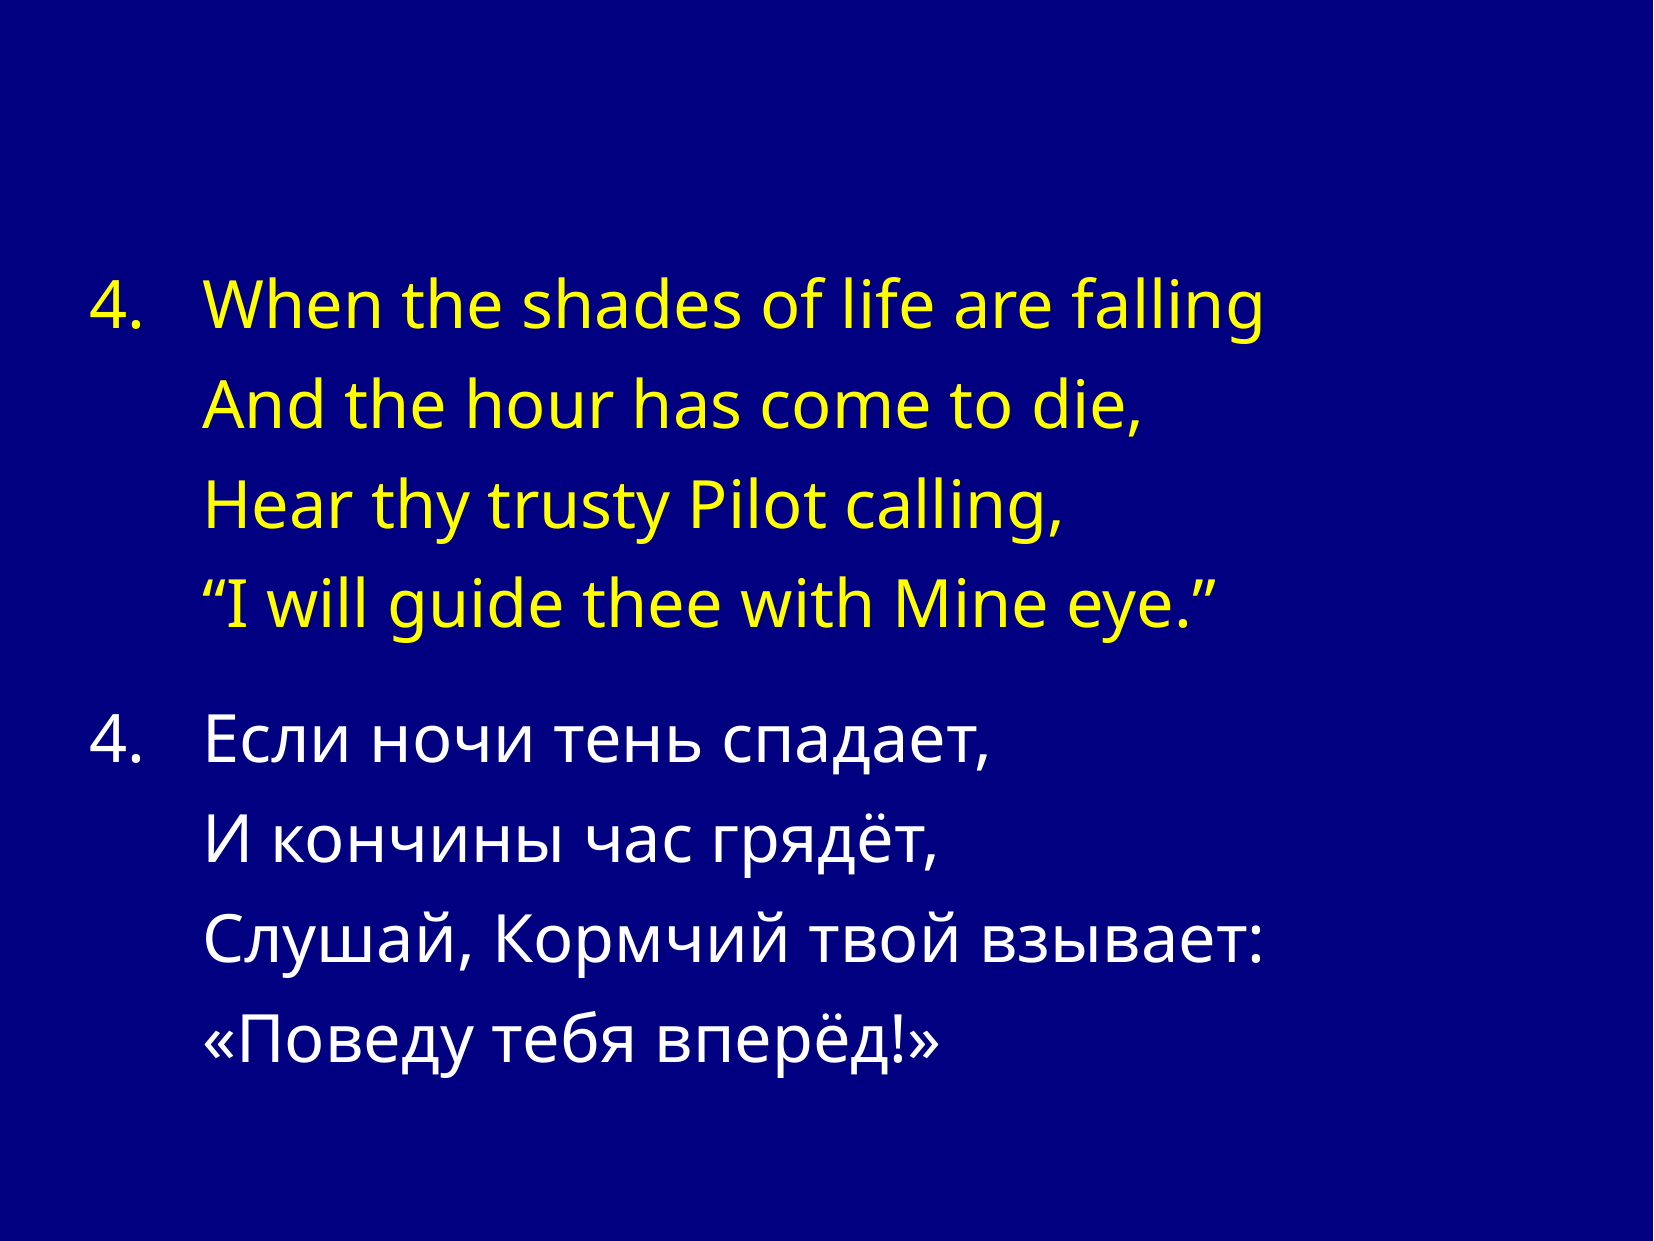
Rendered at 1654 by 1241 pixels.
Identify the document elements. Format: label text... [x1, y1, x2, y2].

text_box 4. Если ночи тень спадает, И кончины час грядёт, Слушай, Кормчий твой взывает: «Поведу тебя вперёд!» [75, 675, 1576, 1163]
text_box 4. When the shades of life are falling And the hour has come to die, Hear thy trusty Pilot calling, “I will guide thee with Mine eye.” [75, 150, 1576, 638]
